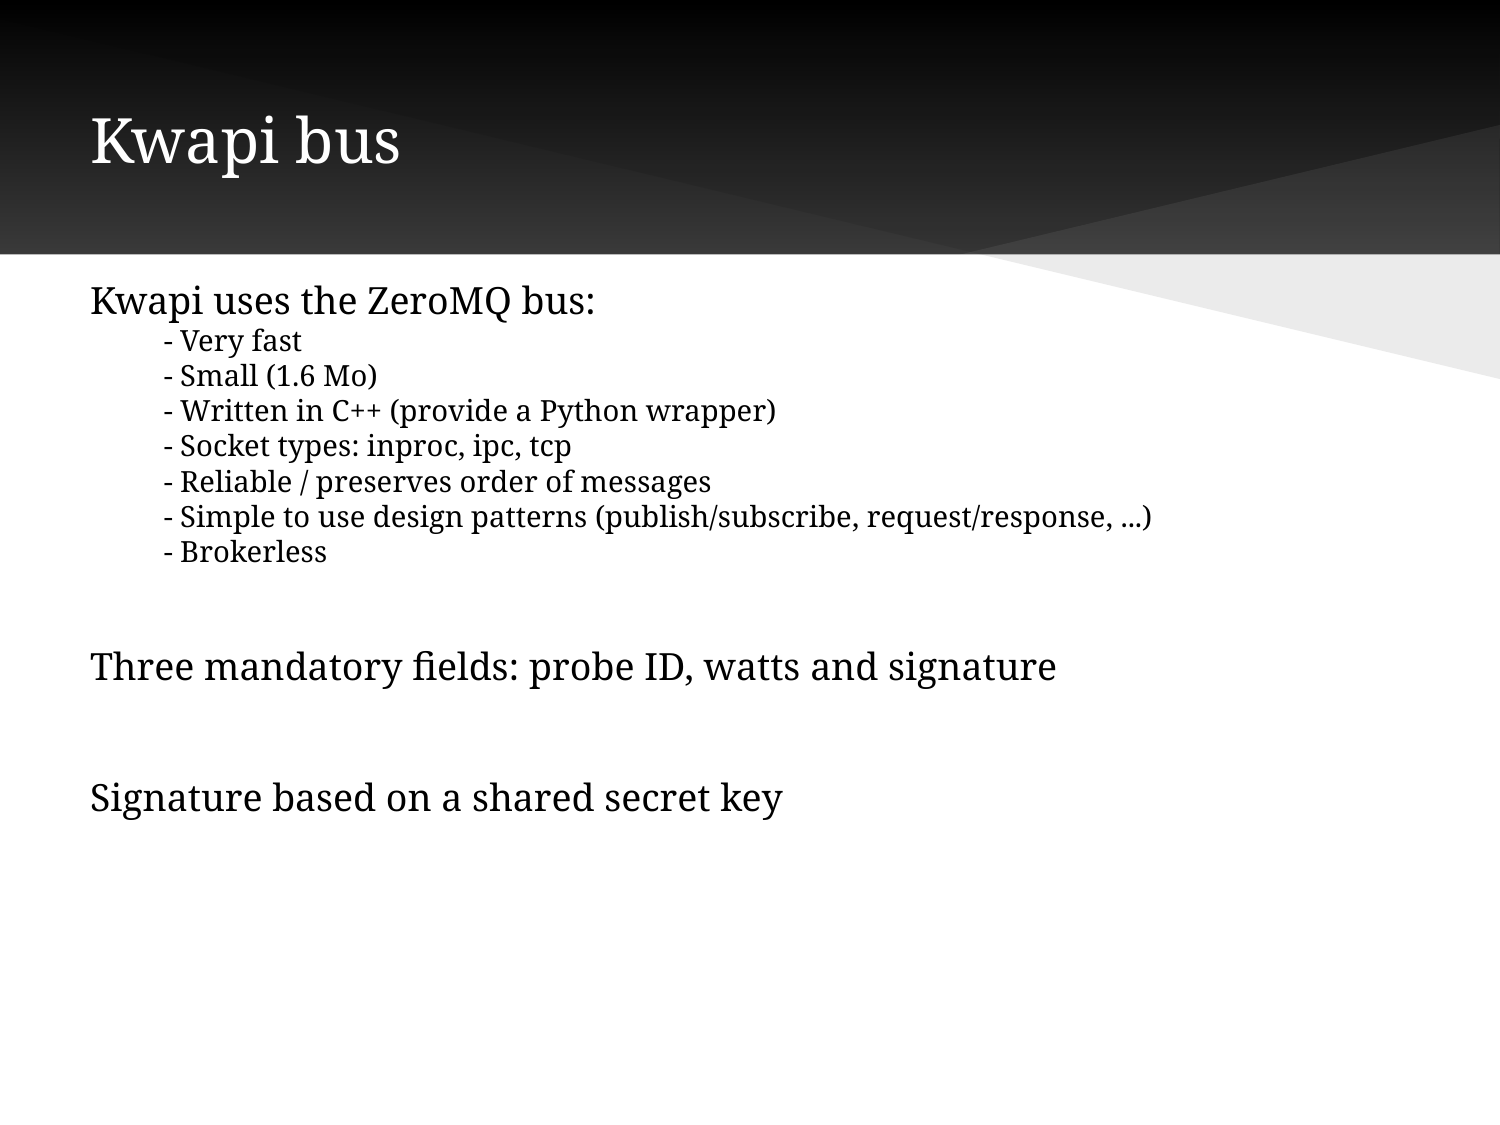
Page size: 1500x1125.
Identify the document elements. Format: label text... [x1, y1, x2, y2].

list Kwapi uses the ZeroMQ bus: - Very fast - Small (1.6 Mo) - Written in C++ (provide a Python wrapper) - Socket types: inproc, ipc, tcp - Reliable / preserves order of messages - Simple to use design patterns (publish/subscribe, request/response, ...) - Brokerless Three mandatory fields: probe ID, watts and signature Signature based on a shared secret key [75, 262, 1425, 1078]
title Kwapi bus [75, 45, 1425, 233]
